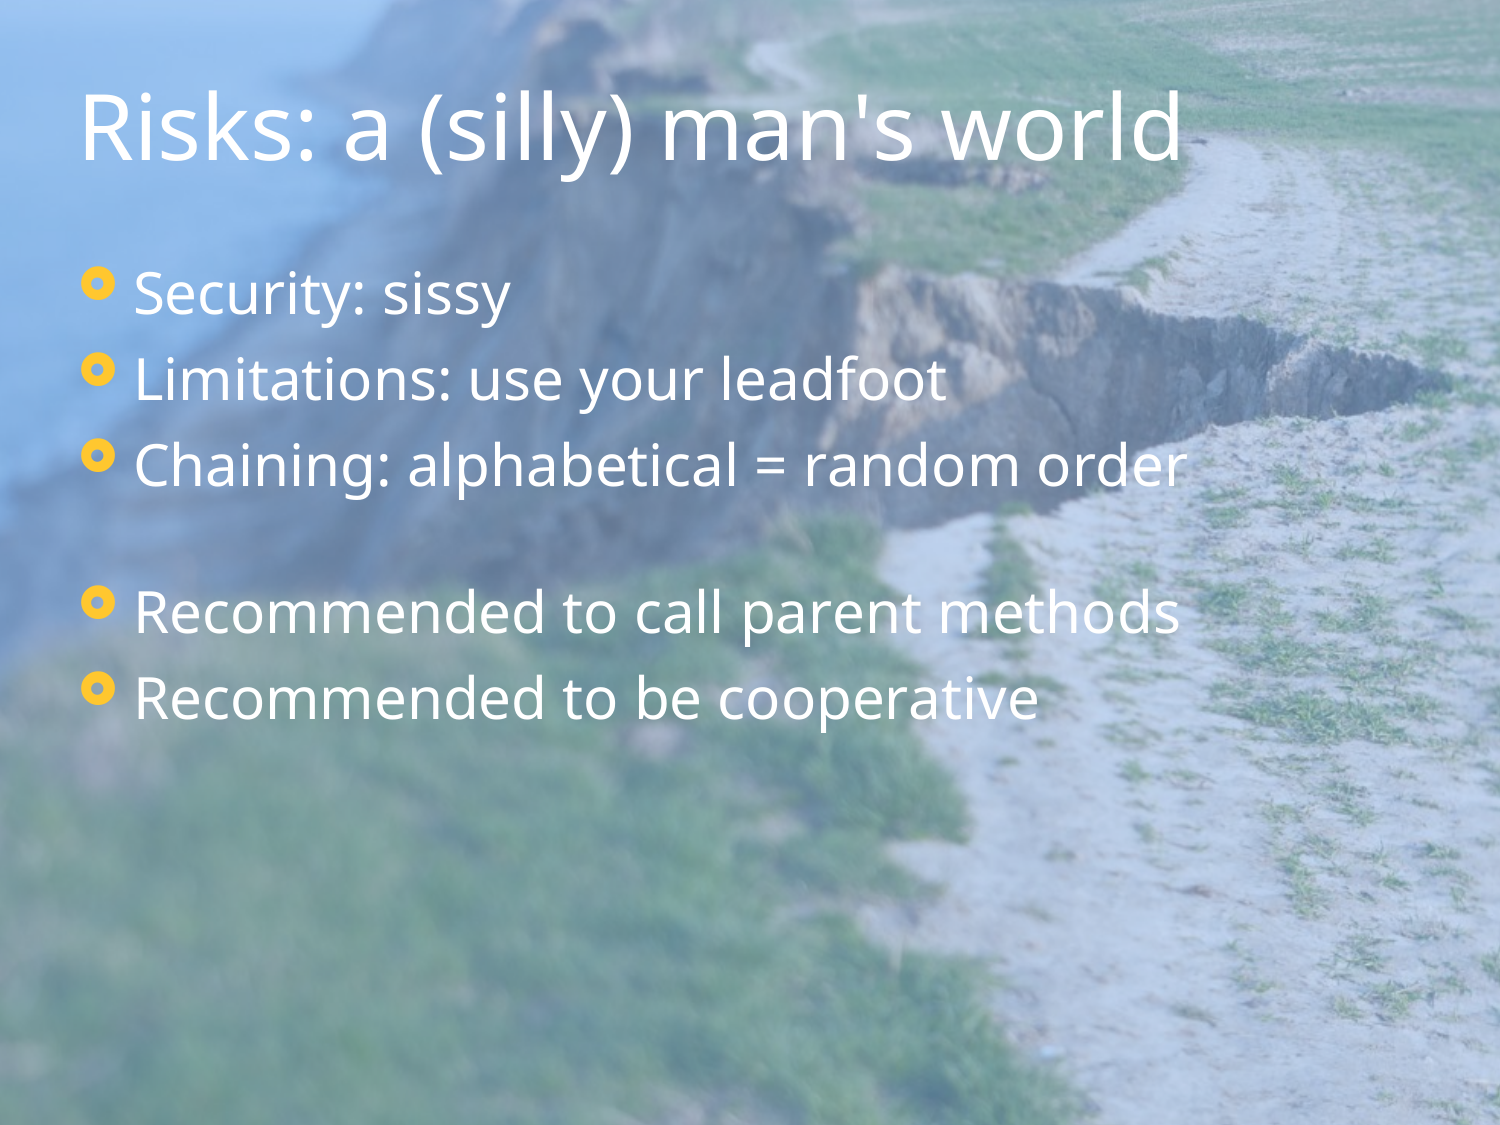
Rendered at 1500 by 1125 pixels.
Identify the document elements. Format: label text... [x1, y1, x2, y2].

text_box [0, 0, 1500, 1125]
title Risks: a (silly) man's world [62, 37, 1438, 213]
list Security: sissy Limitations: use your leadfoot Chaining: alphabetical = random order Recommended to call parent methods Recommended to be cooperative [62, 249, 1438, 1001]
